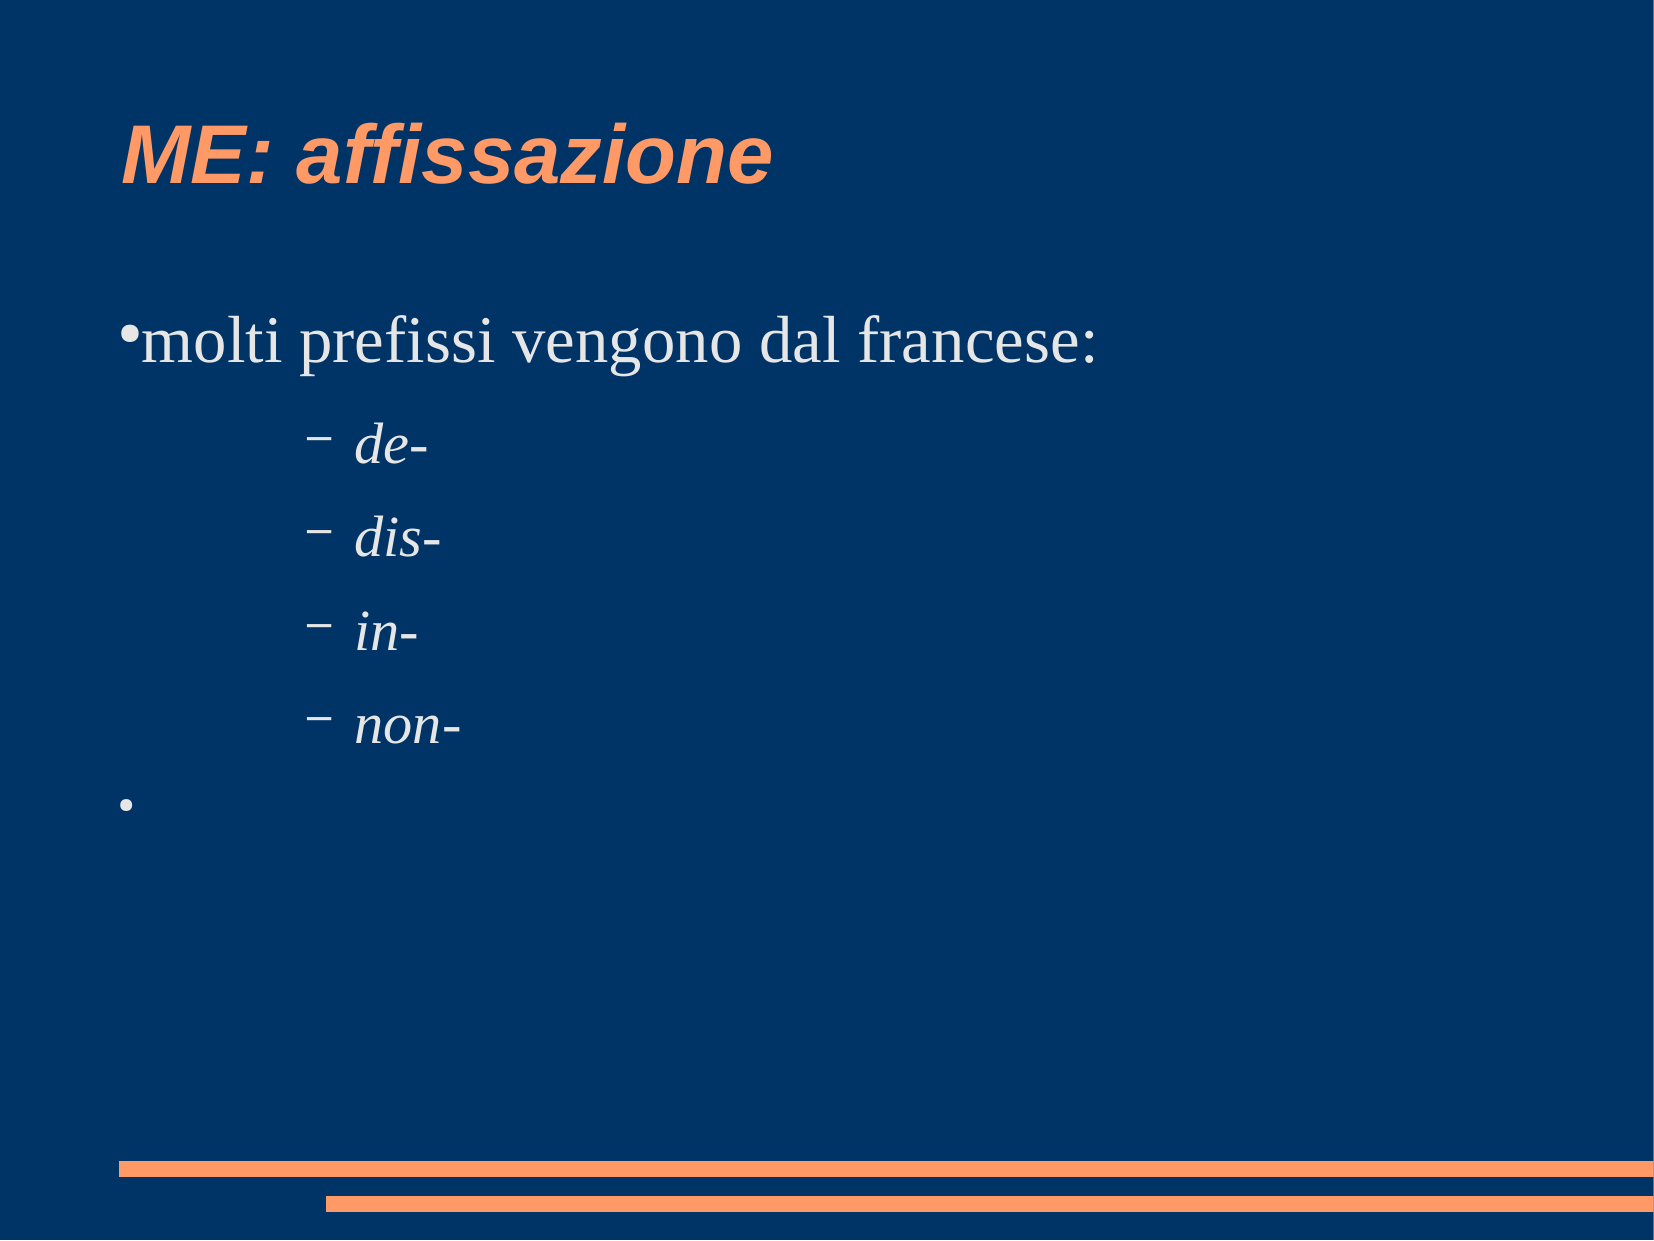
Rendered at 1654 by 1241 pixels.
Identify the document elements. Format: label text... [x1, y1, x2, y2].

title ME: affissazione [121, 46, 1534, 254]
list molti prefissi vengono dal francese: de- dis- in- non- [118, 295, 1558, 1114]
